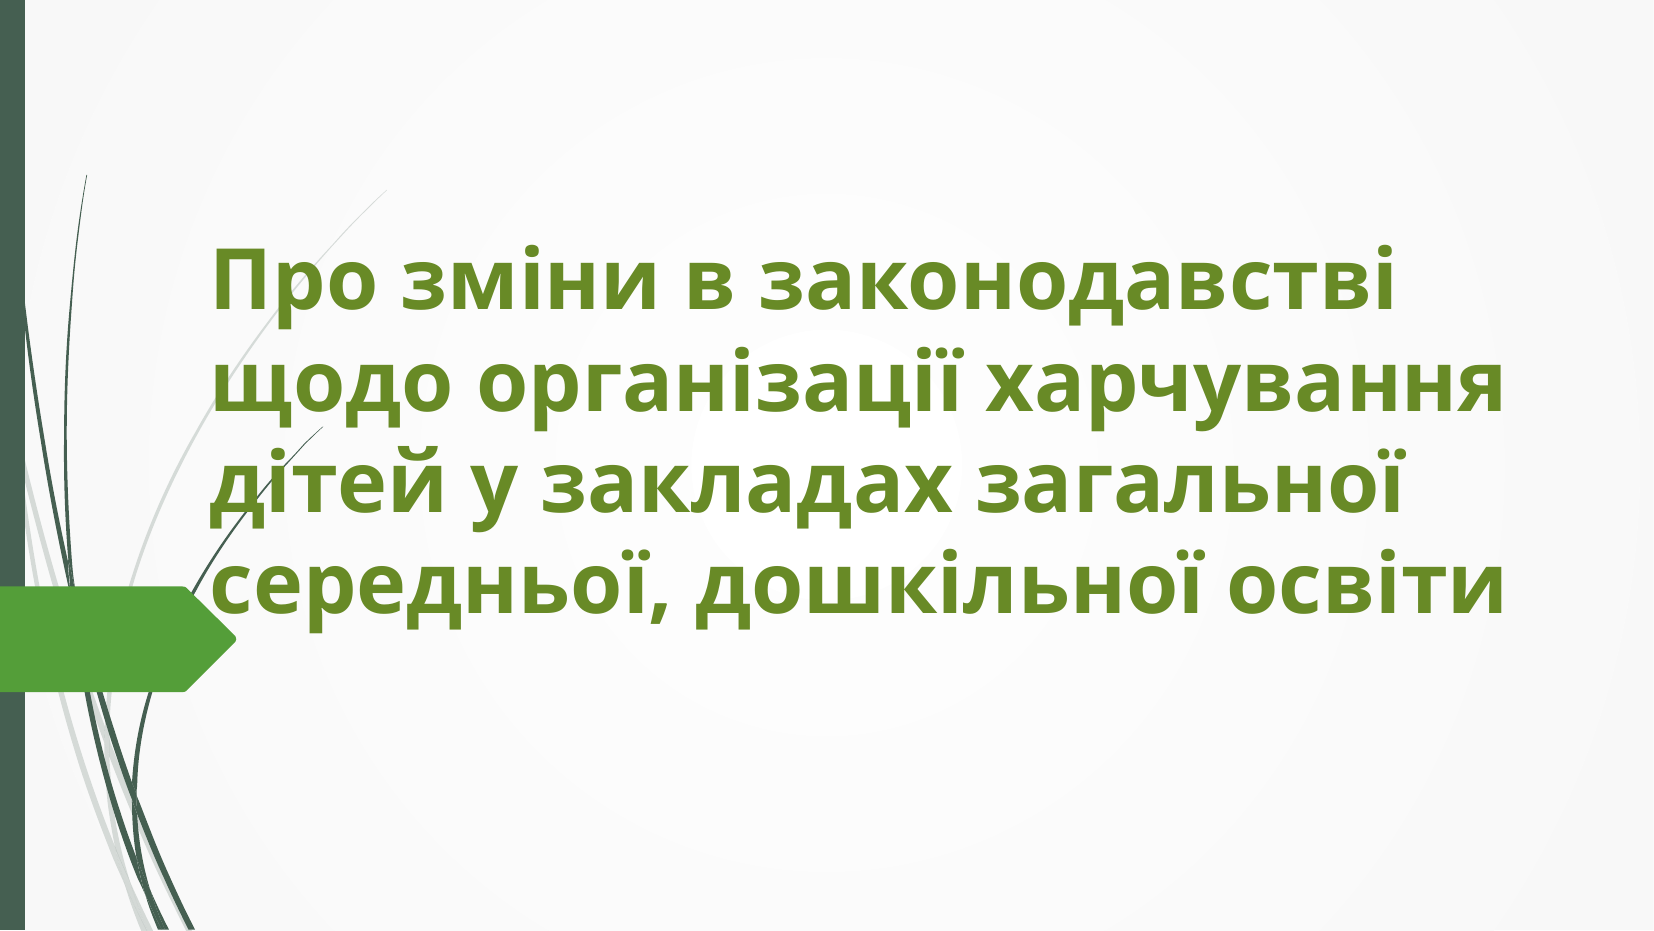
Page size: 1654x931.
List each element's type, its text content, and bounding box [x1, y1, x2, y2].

title Про зміни в законодавстві щодо організації харчування дітей у закладах загальної середньої, дошкільної освіти [194, 66, 1612, 639]
